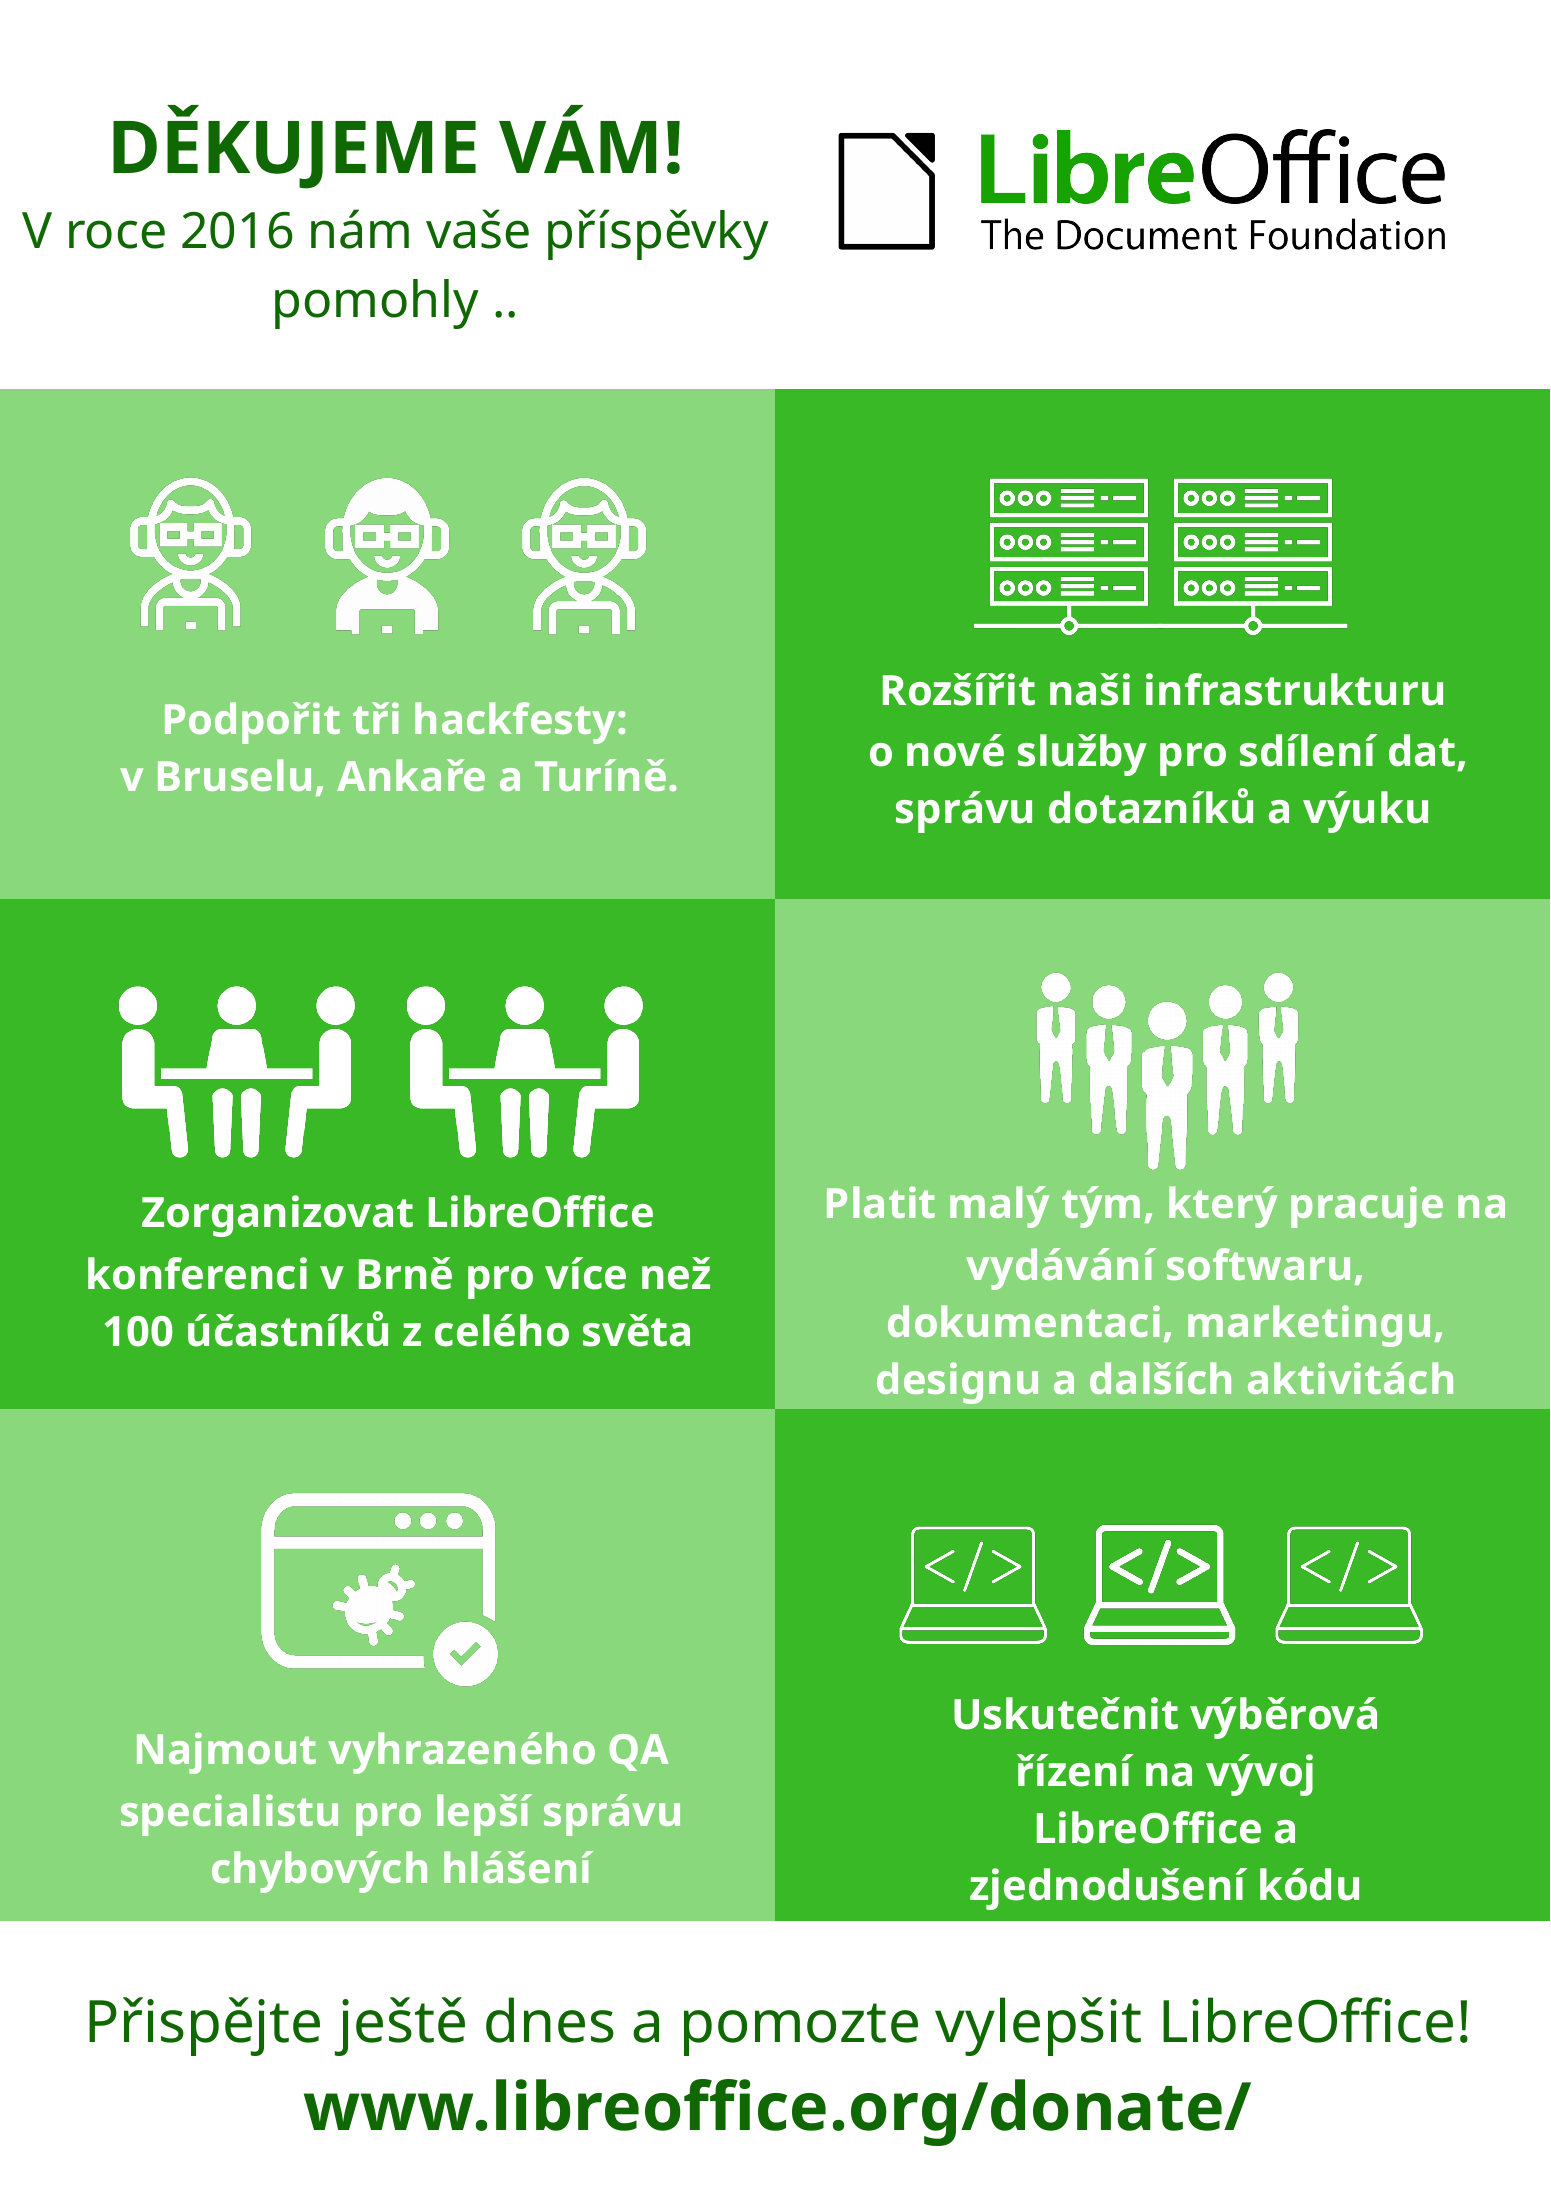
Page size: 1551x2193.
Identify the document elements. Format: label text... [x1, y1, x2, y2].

text_box Uskutečnit výběrová řízení na vývoj LibreOffice a zjednodušení kódu [891, 1677, 1441, 1928]
text_box Přispějte ještě dnes a pomozte vylepšit LibreOffice! www.libreoffice.org/donate/ [56, 1972, 1501, 2166]
text_box ﻿Najmout vyhrazeného QA specialistu pro lepší správu chybových hlášení [53, 1712, 751, 1964]
picture [388, 993, 661, 1164]
text_box ﻿Rozšířit naši infrastrukturu o nové služby pro sdílení dat, správu dotazníků a výuku [809, 652, 1518, 963]
picture [100, 993, 373, 1164]
picture [81, 460, 696, 682]
picture [963, 465, 1359, 648]
text_box DĚKUJEME VÁM! V roce 2016 nám vaše příspěvky pomohly .. [0, 88, 804, 443]
picture [789, 77, 1492, 302]
picture [237, 1468, 521, 1711]
text_box ﻿Platit malý tým, který pracuje na vydávání softwaru, dokumentaci, marketingu, designu a dalších aktivitách [803, 1166, 1530, 1477]
text_box ﻿Zorganizovat LibreOffice konferenci v Brně pro více než 100 účastníků z celého světa [41, 1175, 756, 1427]
text_box Podpořit tři hackfesty: v Bruselu, Ankaře a Turíně. [67, 682, 733, 993]
text_box [0, 389, 1550, 1921]
picture [875, 1501, 1447, 1672]
picture [1010, 963, 1324, 1166]
